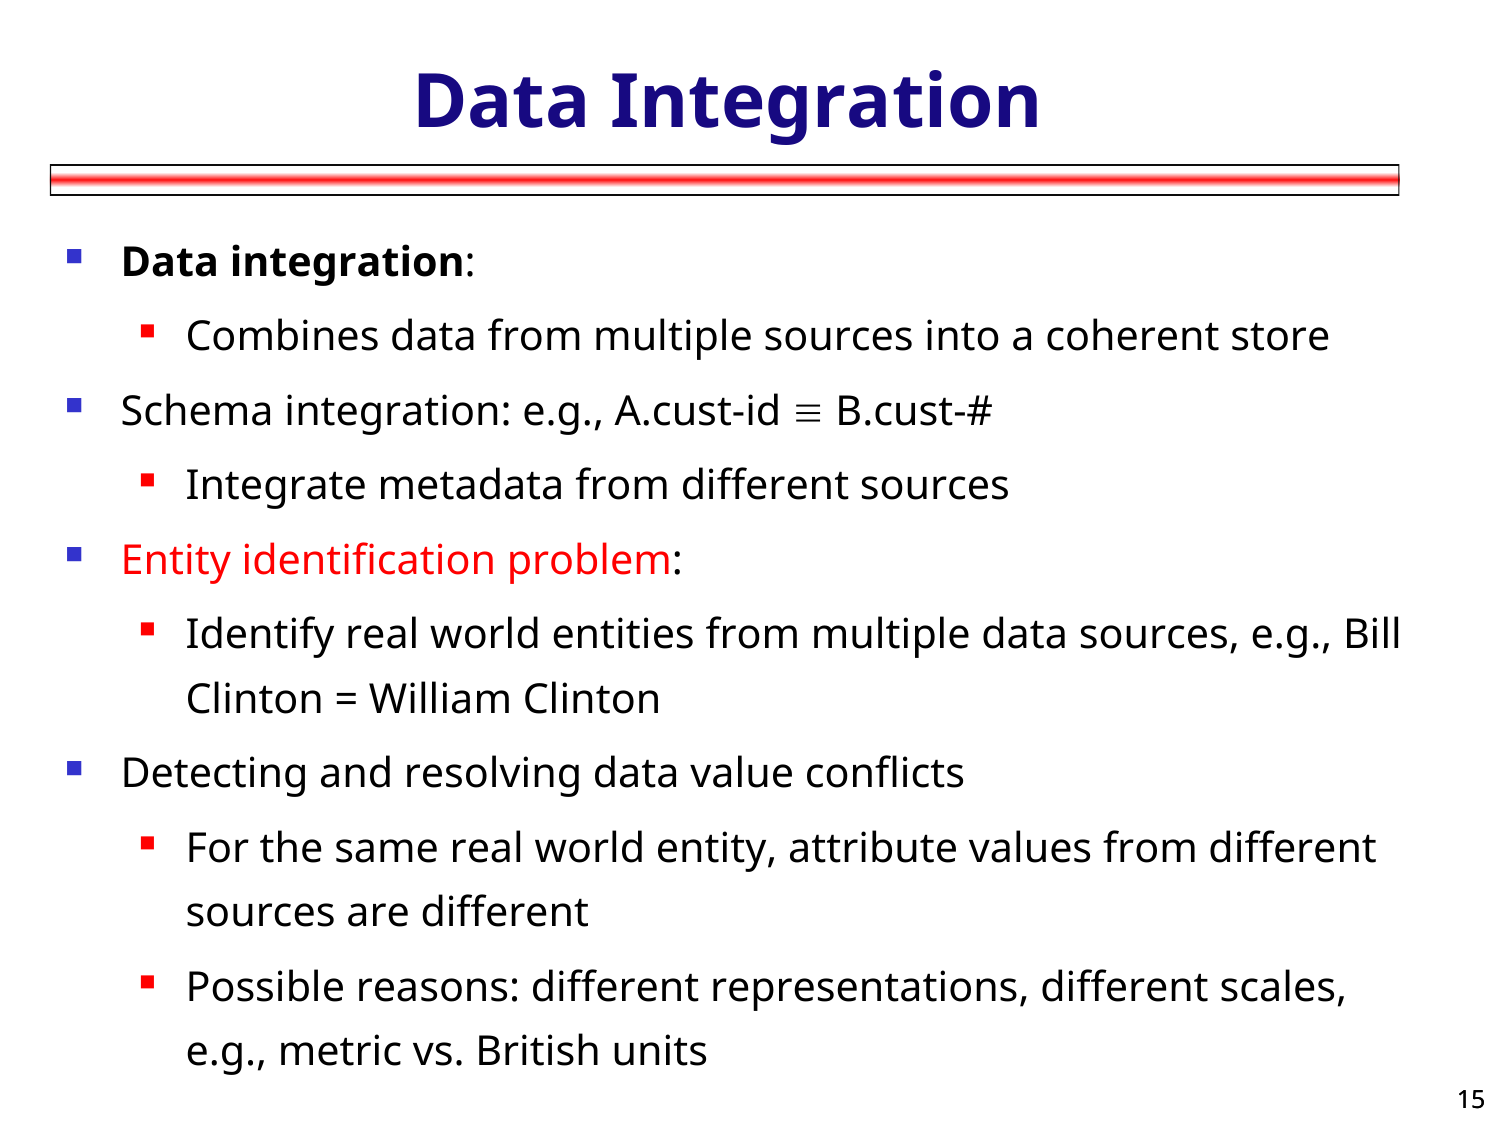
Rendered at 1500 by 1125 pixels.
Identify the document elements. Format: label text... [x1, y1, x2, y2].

text_box <number> [1187, 1062, 1500, 1125]
list Data integration: Combines data from multiple sources into a coherent store Schema integration: e.g., A.cust-id  B.cust-# Integrate metadata from different sources Entity identification problem: Identify real world entities from multiple data sources, e.g., Bill Clinton = William Clinton Detecting and resolving data value conflicts For the same real world entity, attribute values from different sources are different Possible reasons: different representations, different scales, e.g., metric vs. British units [50, 212, 1450, 1076]
title Data Integration [179, 44, 1277, 150]
